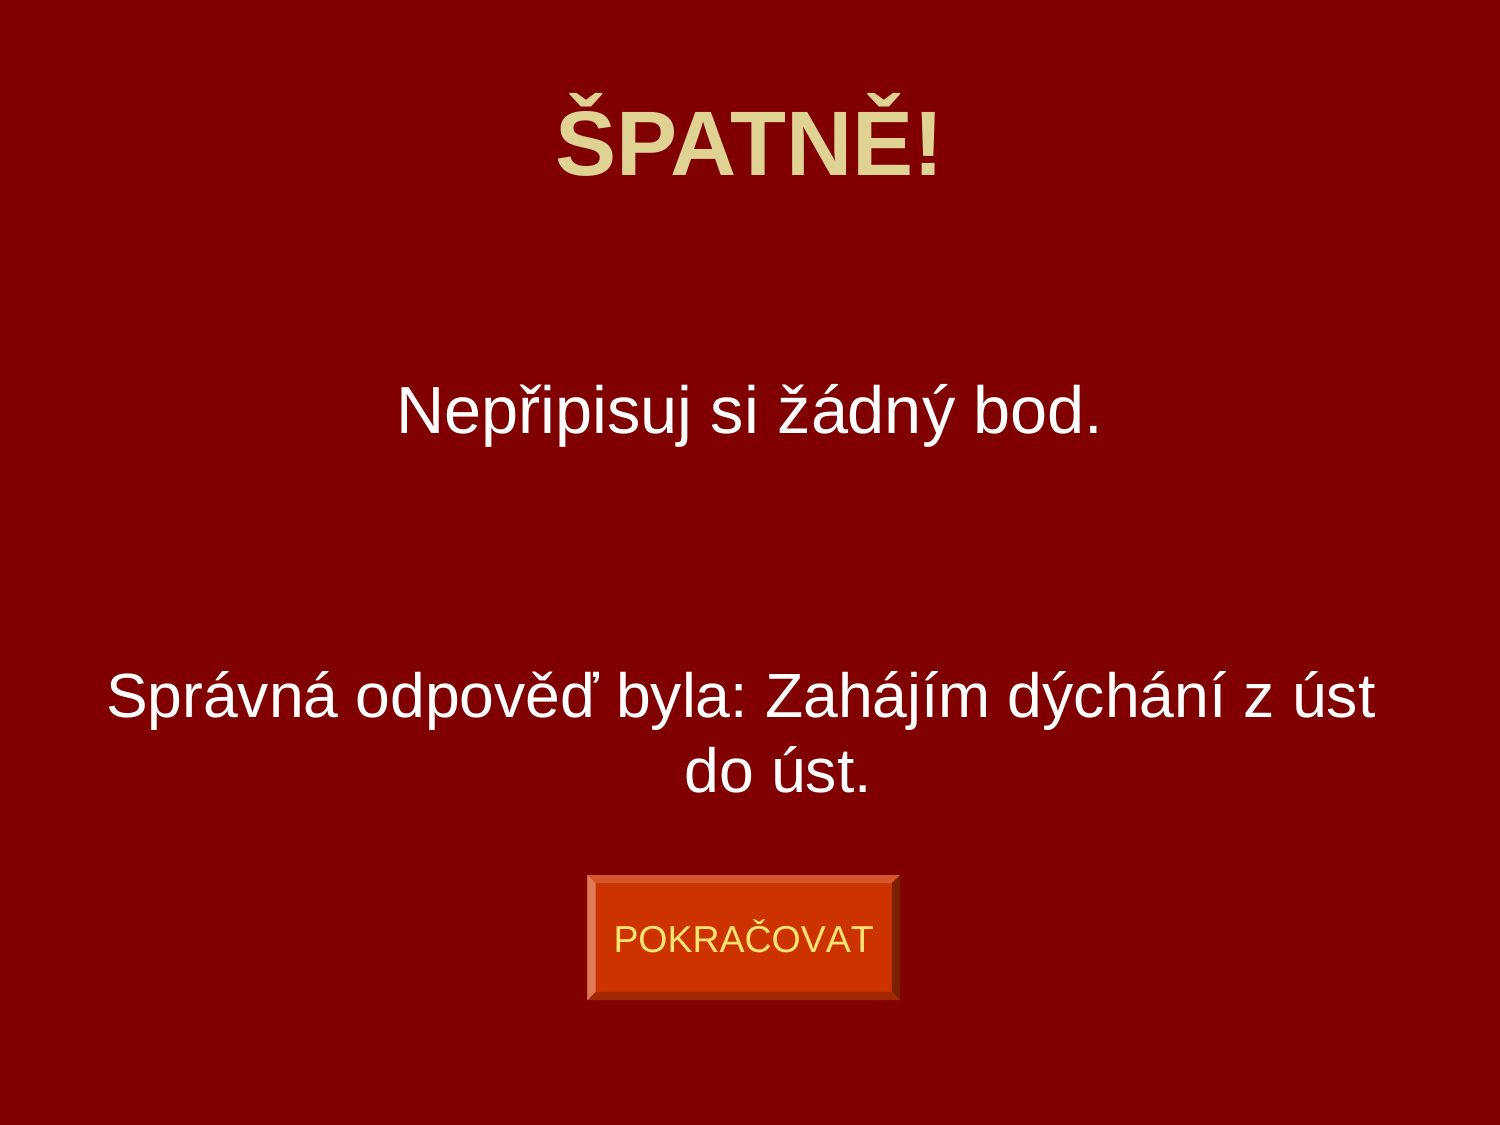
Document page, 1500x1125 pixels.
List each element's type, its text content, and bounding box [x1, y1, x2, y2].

table_header Známka: [589, 875, 899, 884]
text_box POKRAČOVAT [596, 884, 891, 991]
list Nepřipisuj si žádný bod. Správná odpověď byla: Zahájím dýchání z úst do úst. [0, 262, 1500, 1006]
title ŠPATNĚ! [75, 45, 1426, 233]
